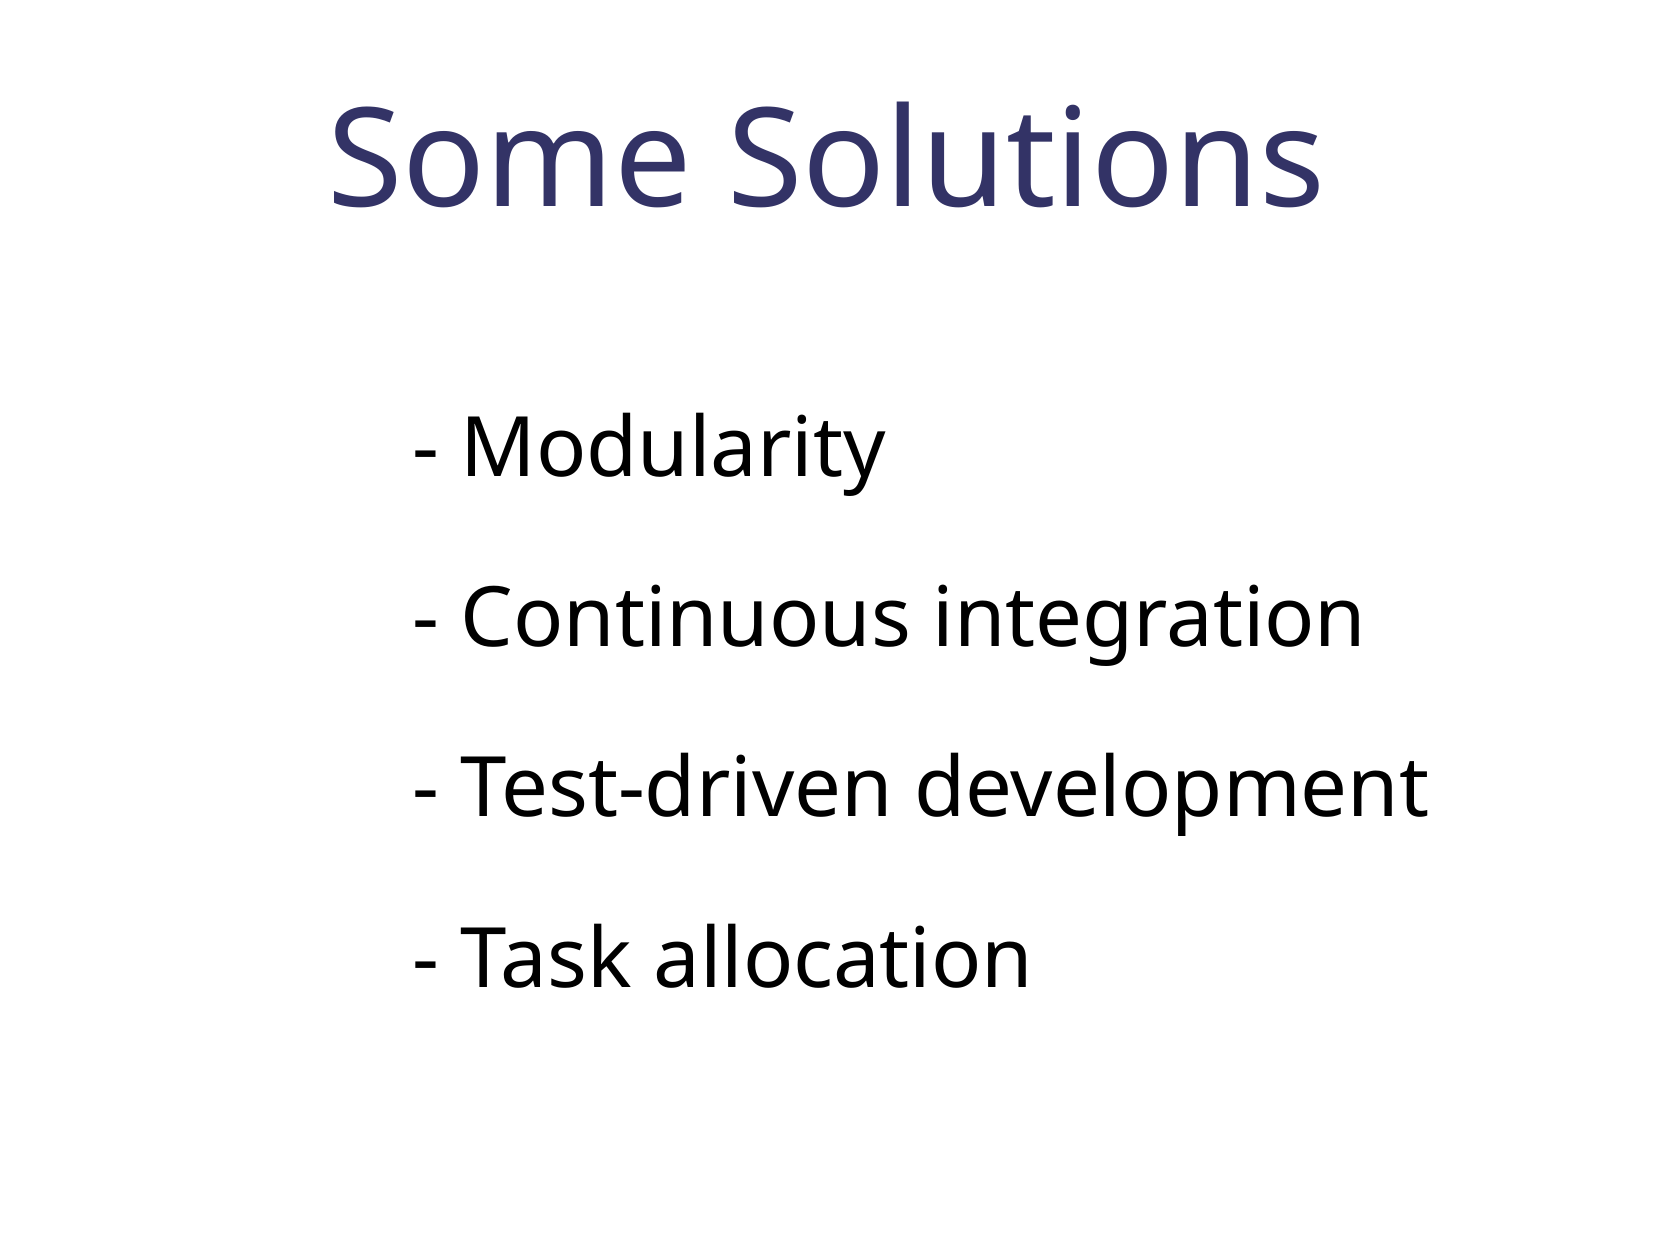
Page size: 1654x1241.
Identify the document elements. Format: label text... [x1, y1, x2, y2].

title Some Solutions [82, 56, 1571, 250]
subtitle - Modularity - Continuous integration - Test-driven development - Task allocation [412, 297, 1571, 1102]
